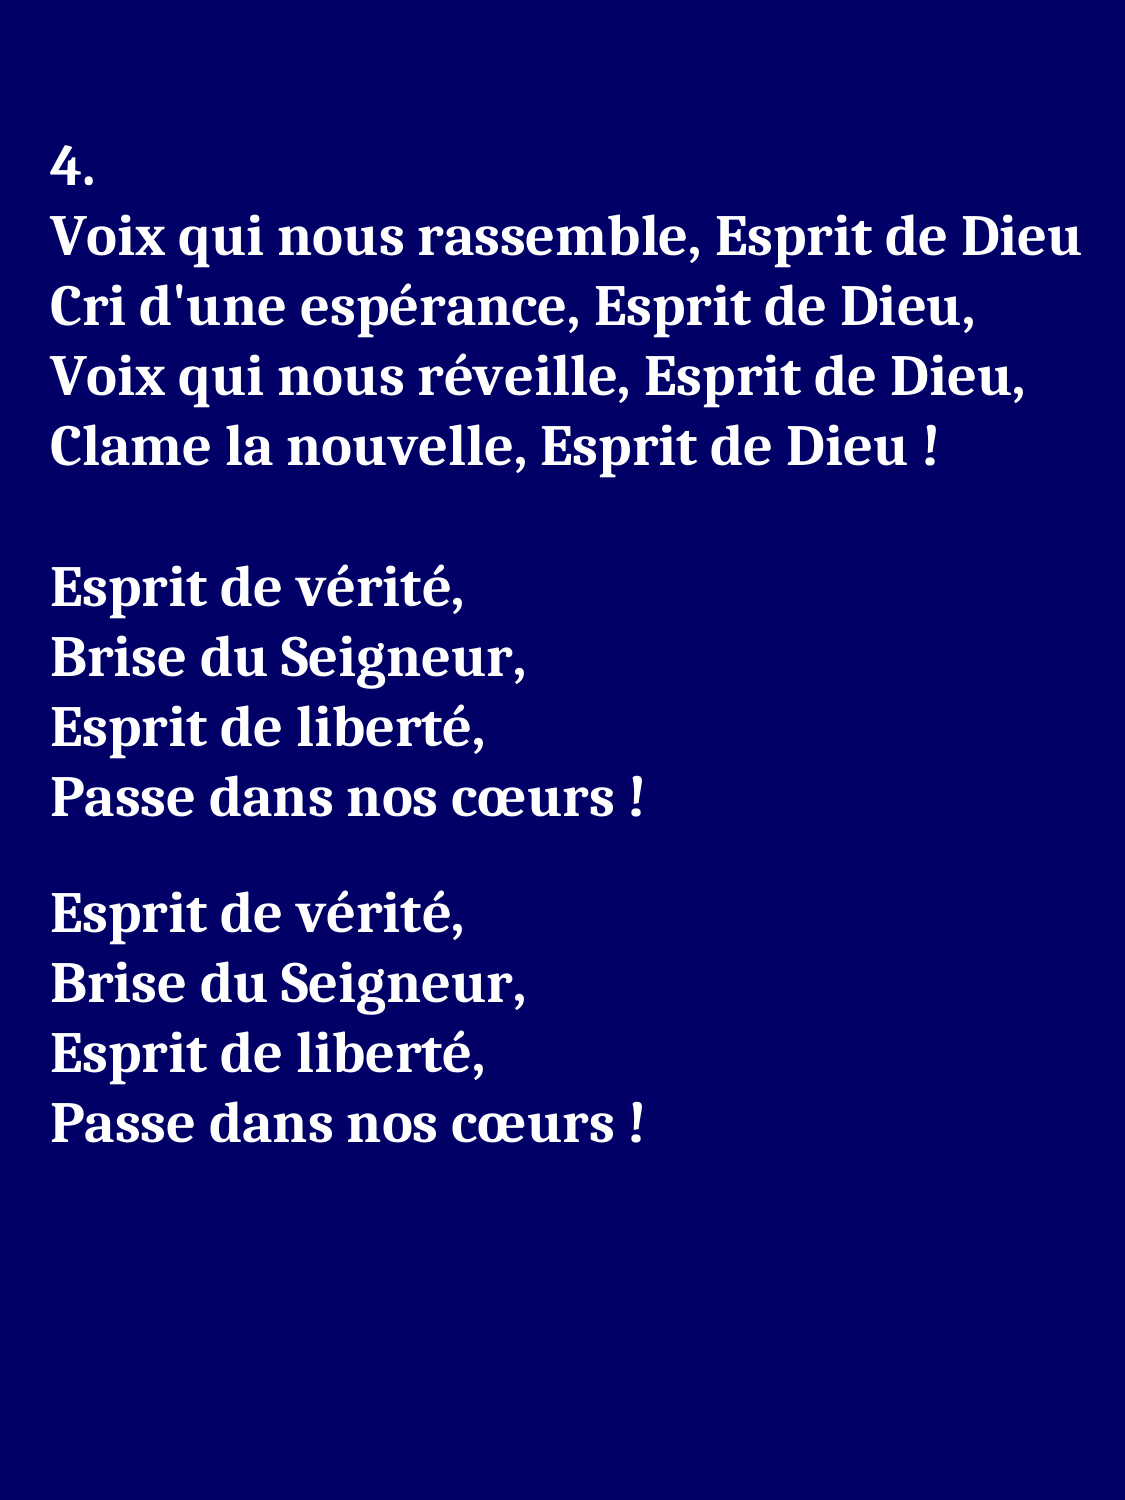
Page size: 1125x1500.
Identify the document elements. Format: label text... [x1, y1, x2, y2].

text_box 4. Voix qui nous rassemble, Esprit de DieuCri d'une espérance, Esprit de Dieu, Voix qui nous réveille, Esprit de Dieu, Clame la nouvelle, Esprit de Dieu ! Esprit de vérité, Brise du Seigneur, Esprit de liberté, Passe dans nos cœurs ! Esprit de vérité, Brise du Seigneur, Esprit de liberté, Passe dans nos cœurs ! [35, 29, 1125, 1234]
